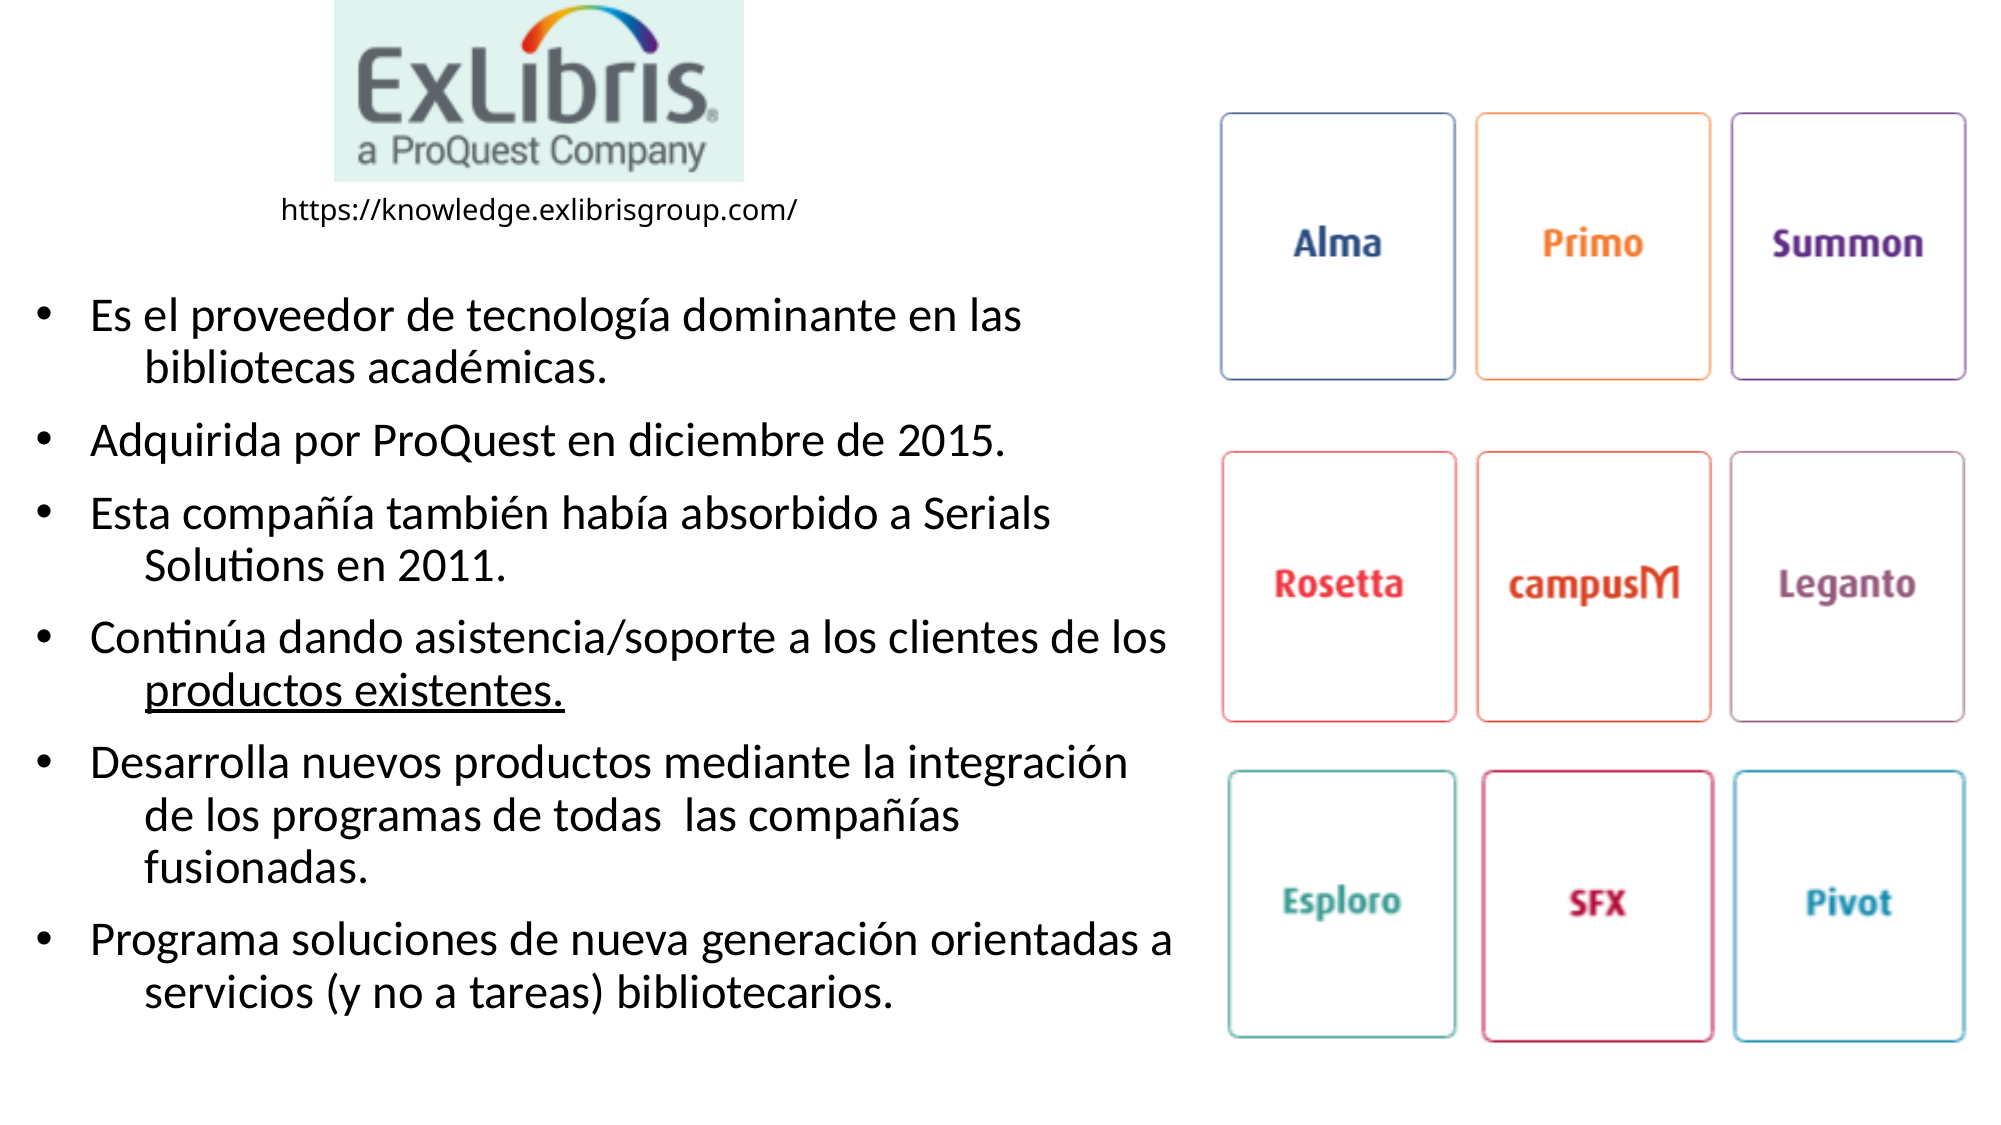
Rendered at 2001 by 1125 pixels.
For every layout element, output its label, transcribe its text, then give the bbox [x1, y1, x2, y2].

title https://knowledge.exlibrisgroup.com/ [0, 0, 1079, 236]
picture [1212, 105, 1978, 393]
list Es el proveedor de tecnología dominante en las bibliotecas académicas. Adquirida por ProQuest en diciembre de 2015. Esta compañía también había absorbido a Serials Solutions en 2011. Continúa dando asistencia/soporte a los clientes de los productos existentes. Desarrolla nuevos productos mediante la integración de los programas de todas las compañías fusionadas. Programa soluciones de nueva generación orientadas a servicios (y no a tareas) bibliotecarios. [20, 282, 1194, 1030]
picture [1213, 764, 1978, 1052]
picture [1212, 442, 1978, 732]
picture [334, 0, 744, 182]
